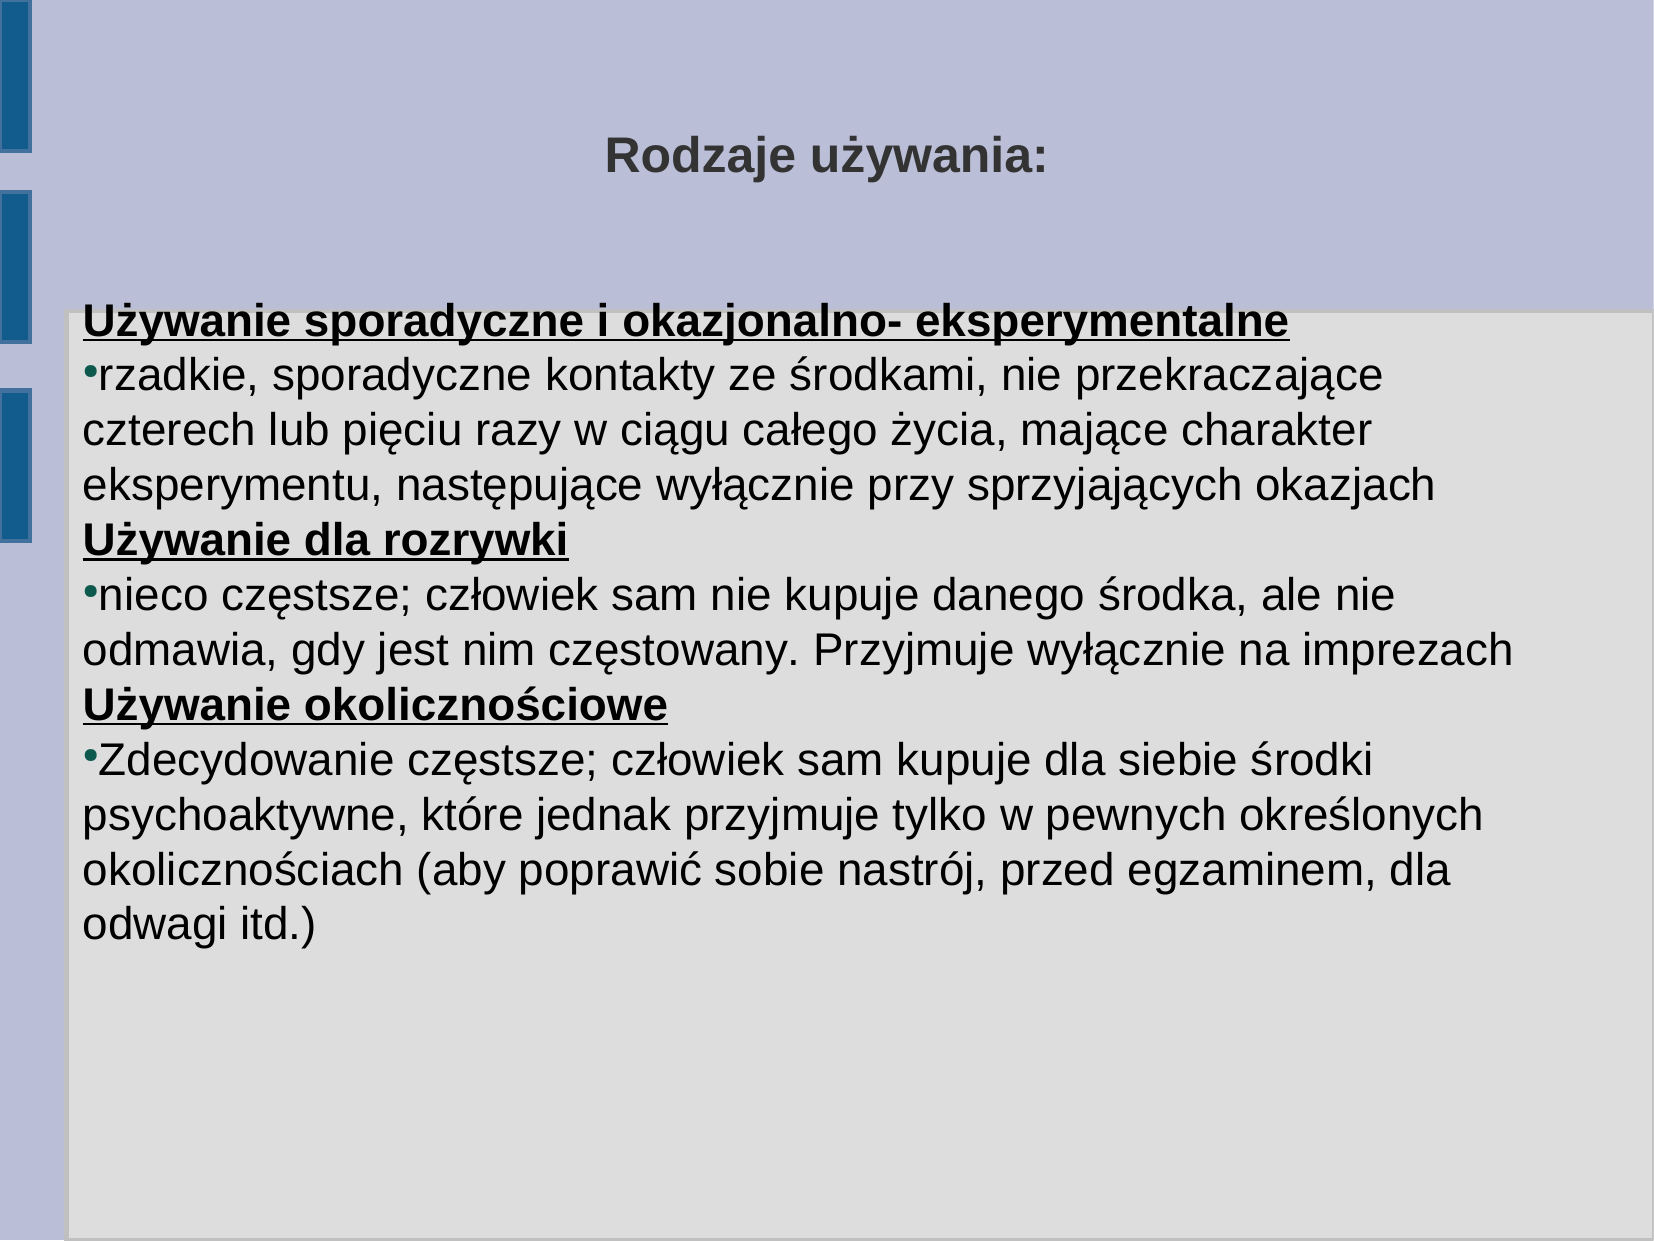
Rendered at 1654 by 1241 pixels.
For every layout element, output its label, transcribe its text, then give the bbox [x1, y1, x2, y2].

title Rodzaje używania: [82, 49, 1571, 257]
list Używanie sporadyczne i okazjonalno- eksperymentalne rzadkie, sporadyczne kontakty ze środkami, nie przekraczające czterech lub pięciu razy w ciągu całego życia, mające charakter eksperymentu, następujące wyłącznie przy sprzyjających okazjach Używanie dla rozrywki nieco częstsze; człowiek sam nie kupuje danego środka, ale nie odmawia, gdy jest nim częstowany. Przyjmuje wyłącznie na imprezach Używanie okolicznościowe Zdecydowanie częstsze; człowiek sam kupuje dla siebie środki psychoaktywne, które jednak przyjmuje tylko w pewnych określonych okolicznościach (aby poprawić sobie nastrój, przed egzaminem, dla odwagi itd.) [82, 290, 1571, 1186]
